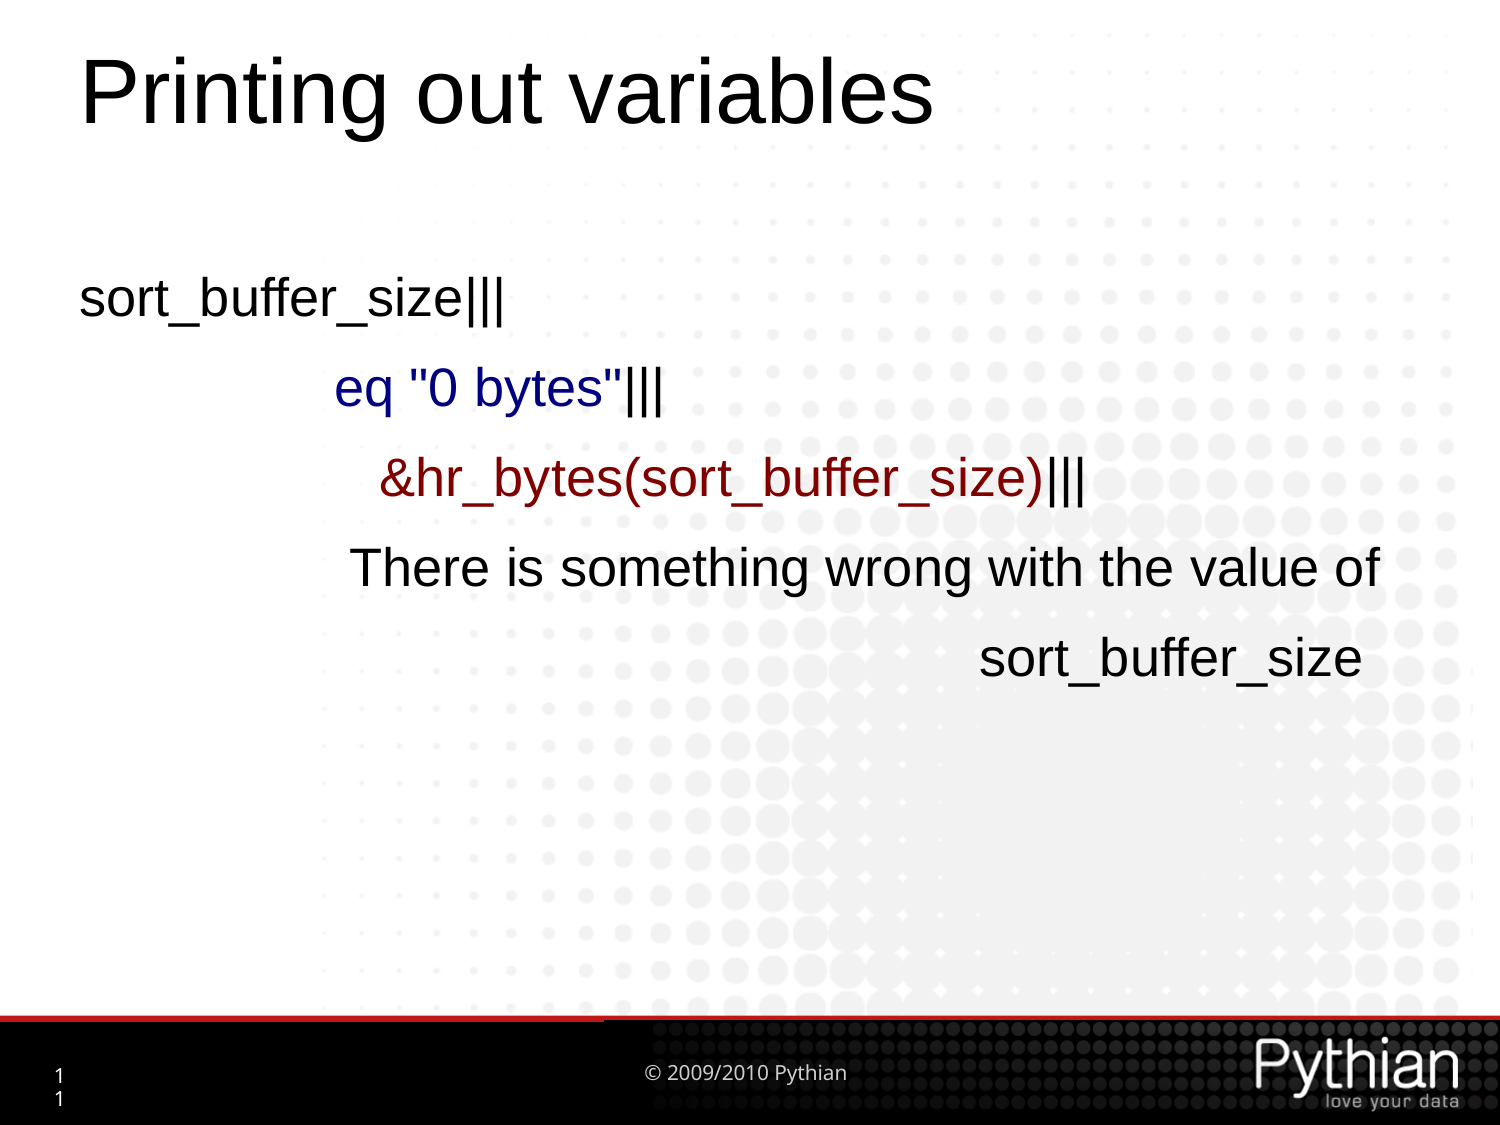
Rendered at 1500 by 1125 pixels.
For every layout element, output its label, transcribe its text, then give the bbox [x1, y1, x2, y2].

picture [604, 1020, 1500, 1125]
picture [314, 32, 1473, 1015]
text_box <number> [39, 1054, 76, 1090]
title Printing out variables [72, 29, 1407, 155]
list sort_buffer_size||| eq "0 bytes"||| &hr_bytes(sort_buffer_size)||| There is something wrong with the value of sort_buffer_size [72, 170, 1407, 980]
